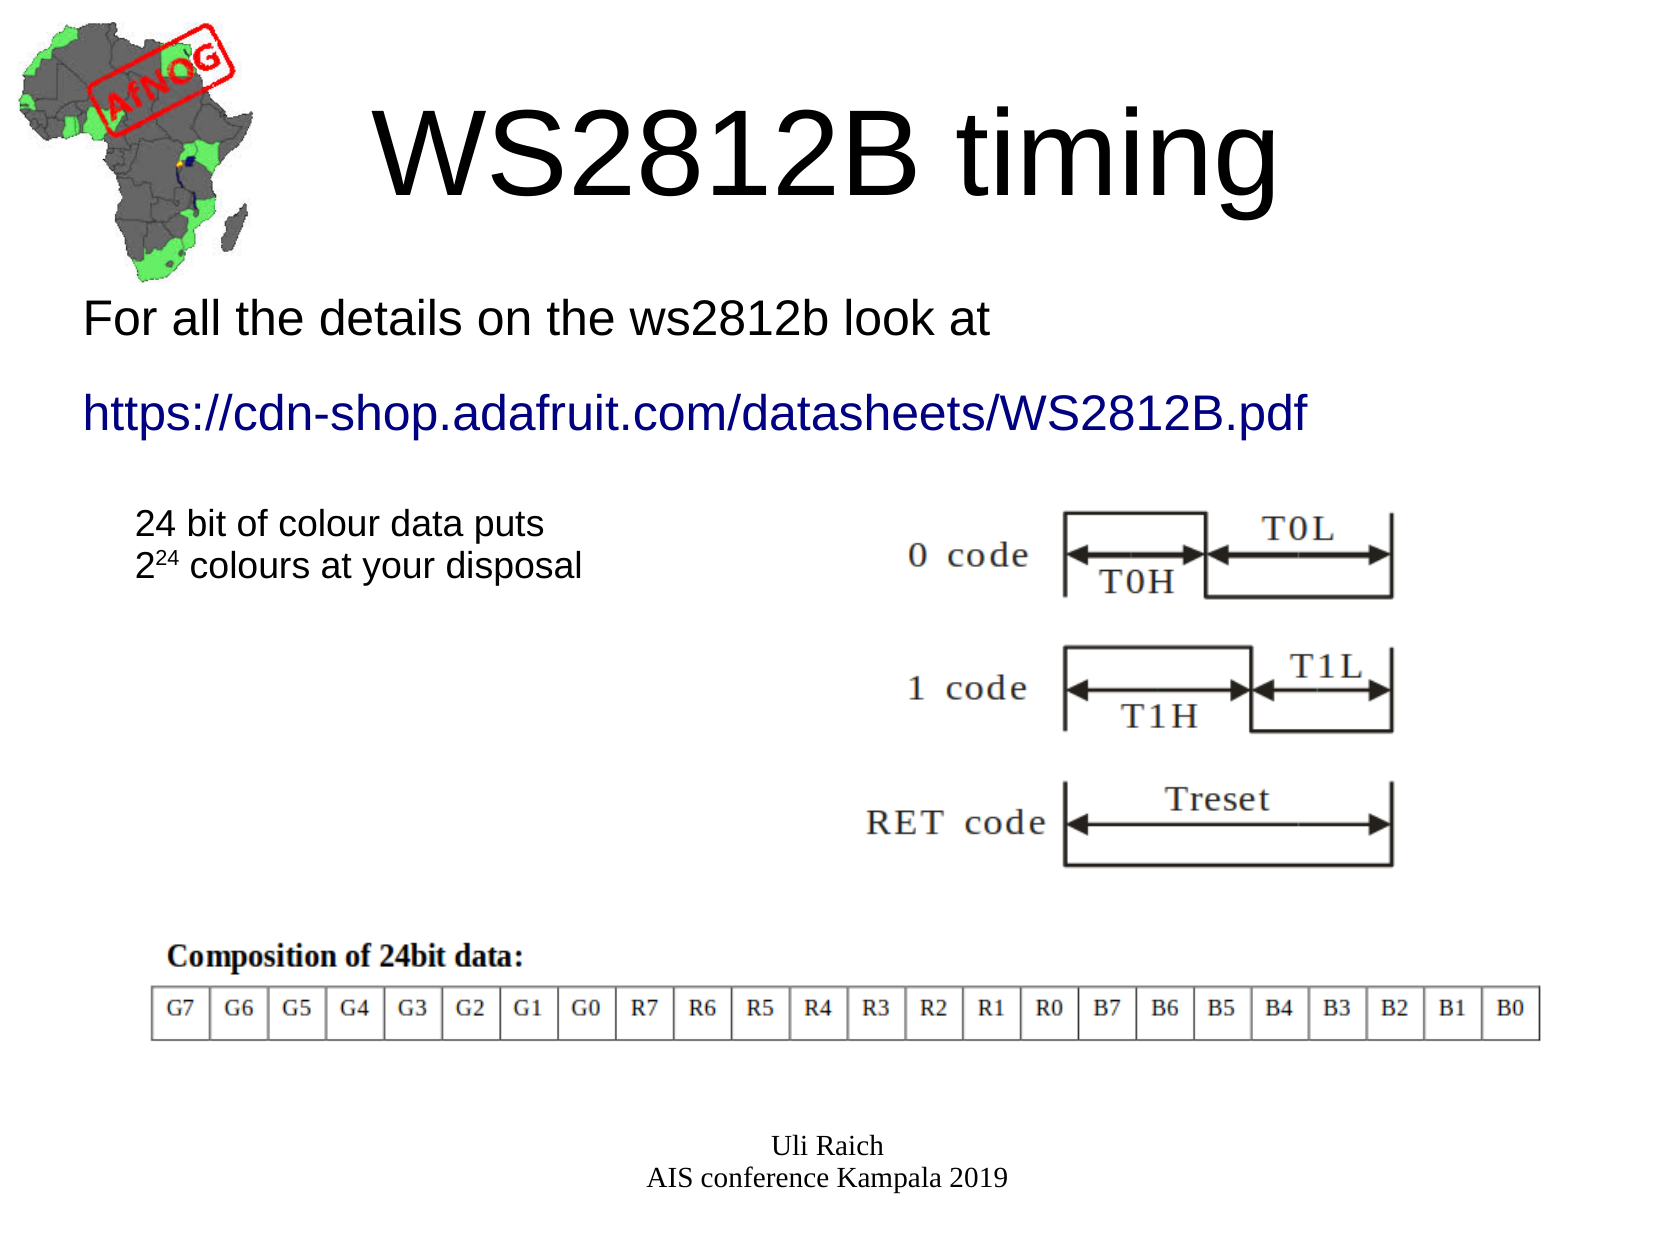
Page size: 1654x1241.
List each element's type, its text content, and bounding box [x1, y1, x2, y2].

picture [9, 0, 259, 291]
list For all the details on the ws2812b look at https://cdn-shop.adafruit.com/datasheets/WS2812B.pdf [82, 290, 1571, 1010]
text_box 24 bit of colour data puts 224 colours at your disposal [120, 495, 826, 596]
picture [808, 473, 1561, 901]
title WS2812B timing [82, 49, 1571, 257]
picture [120, 929, 1564, 1049]
